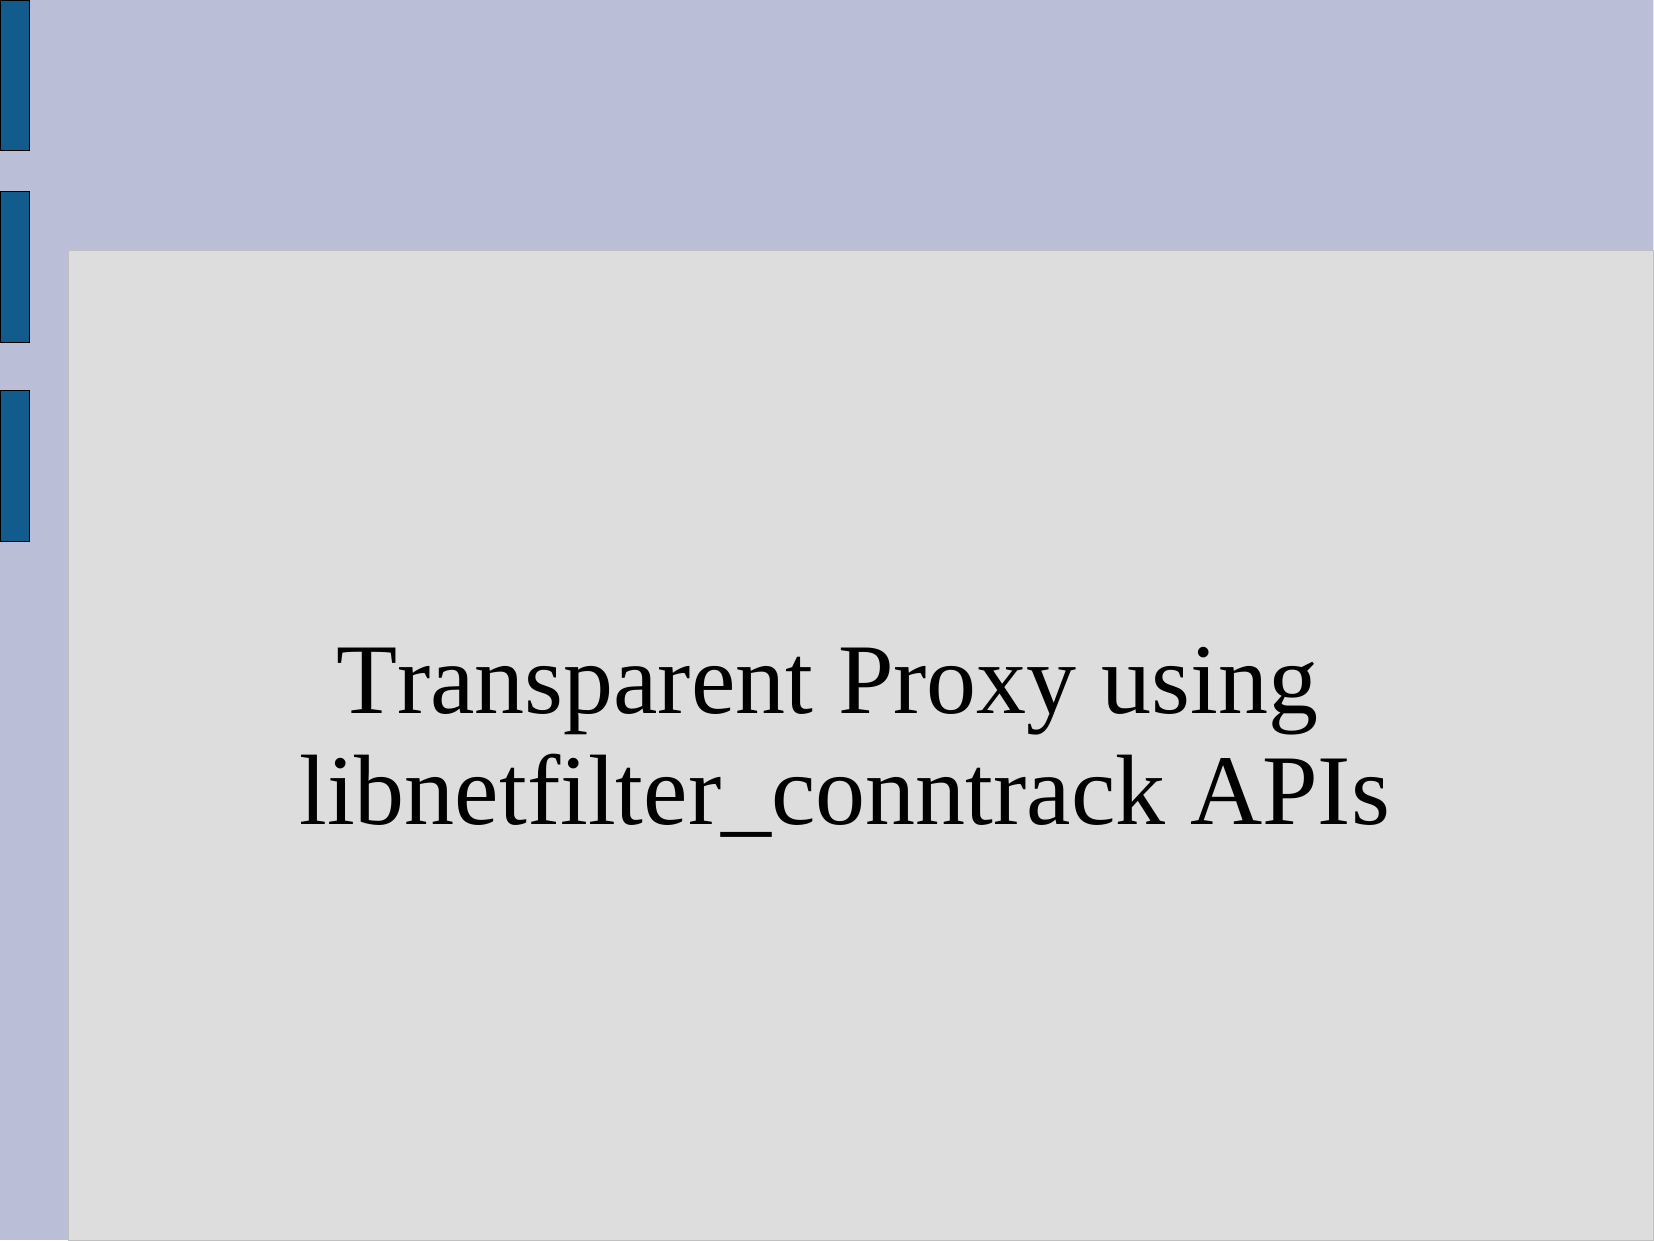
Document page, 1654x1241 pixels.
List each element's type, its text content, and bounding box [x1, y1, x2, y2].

subtitle Transparent Proxy using libnetfilter_conntrack APIs [121, 344, 1534, 1127]
